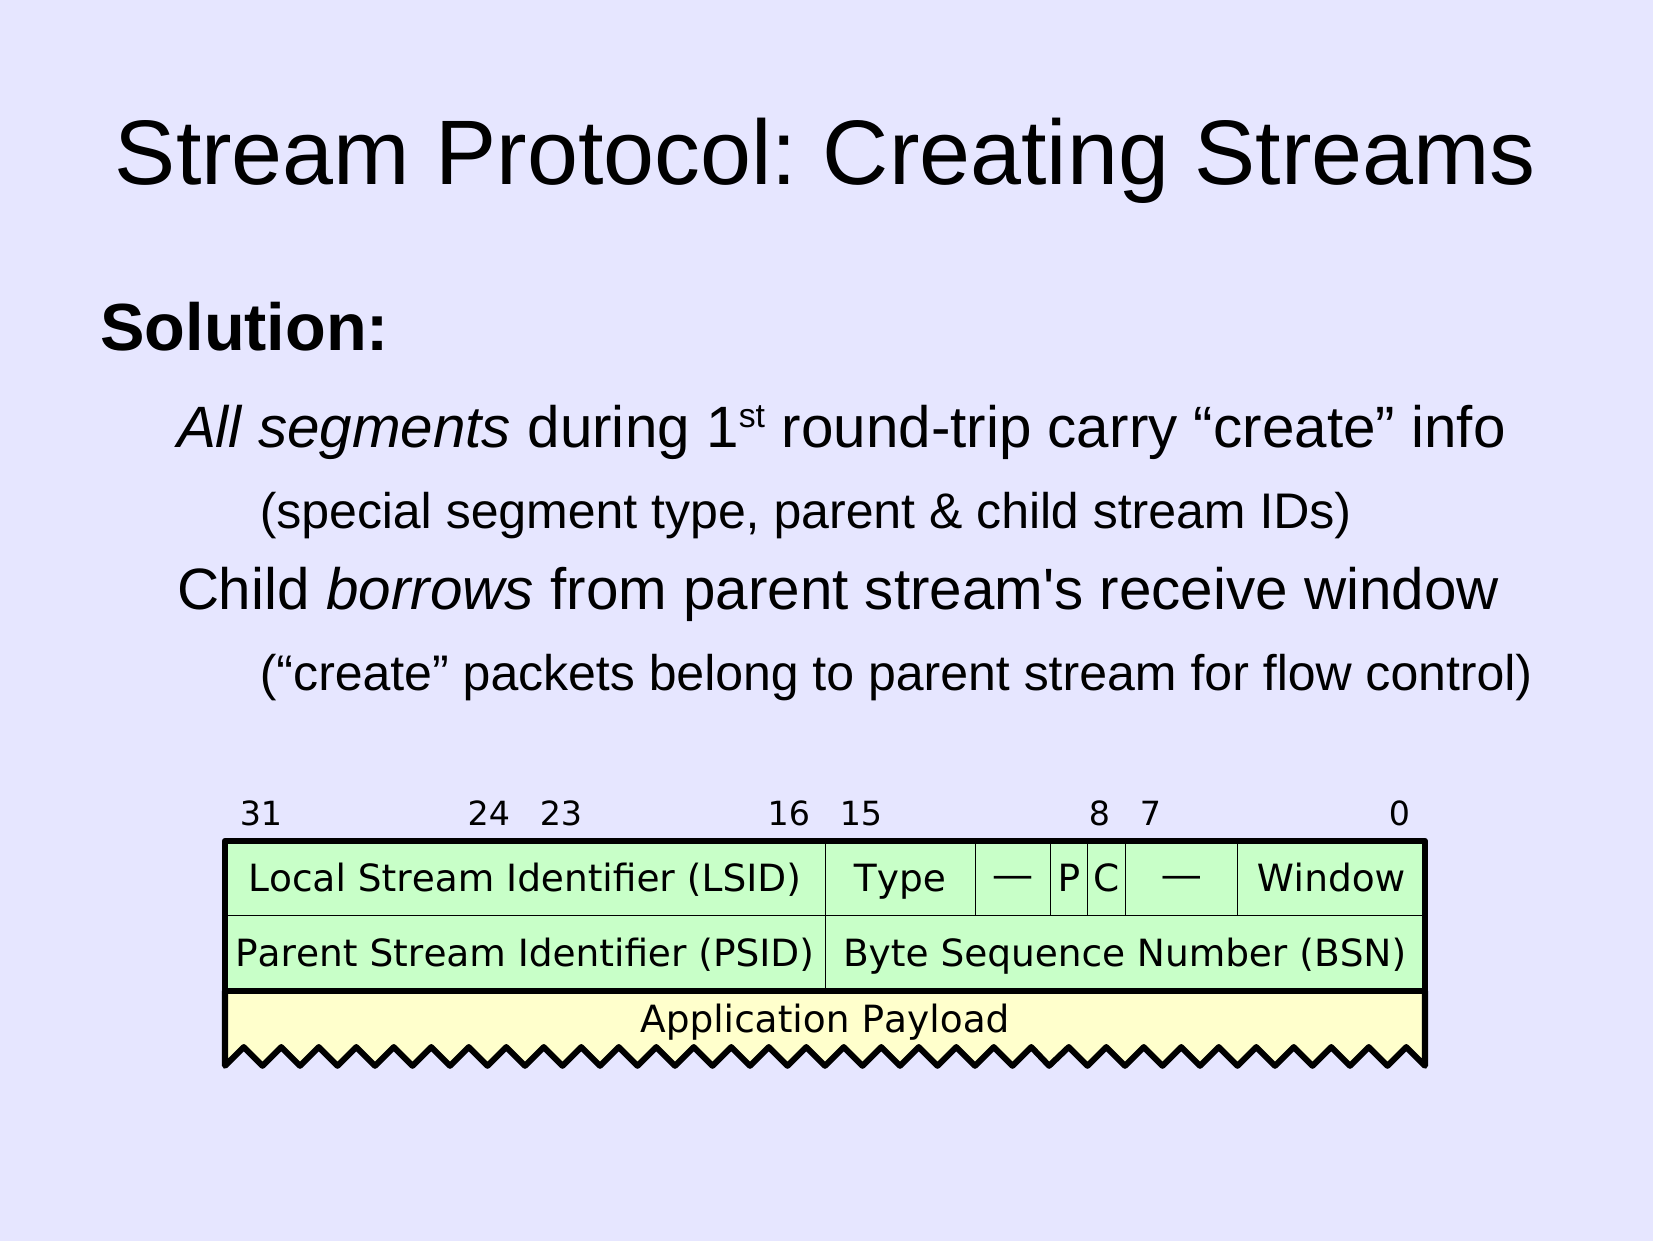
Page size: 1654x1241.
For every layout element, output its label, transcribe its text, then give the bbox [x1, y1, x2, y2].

text_box 23 [526, 787, 638, 840]
text_box 24 [412, 787, 526, 840]
text_box 7 [1126, 787, 1238, 840]
text_box 15 [826, 787, 938, 840]
text_box [395, 1049, 430, 1066]
text_box [358, 1049, 392, 1066]
text_box 31 [225, 787, 338, 840]
list Solution: All segments during 1st round-trip carry “create” info (special segment type, parent & child stream IDs) Child borrows from parent stream's receive window (“create” packets belong to parent stream for flow control) [82, 290, 1571, 1095]
text_box — [975, 840, 1051, 916]
text_box [320, 1049, 355, 1066]
text_box [508, 1049, 542, 1066]
text_box [583, 1049, 617, 1066]
text_box [958, 1049, 992, 1066]
text_box C [1088, 840, 1125, 916]
text_box [1183, 1049, 1217, 1066]
text_box [995, 1049, 1030, 1066]
text_box [545, 1049, 580, 1066]
text_box [883, 1049, 917, 1066]
text_box [1070, 1049, 1105, 1066]
text_box 0 [1312, 787, 1426, 840]
text_box [225, 991, 317, 1066]
title Stream Protocol: Creating Streams [82, 56, 1571, 250]
text_box [620, 1049, 655, 1066]
text_box [1033, 1049, 1067, 1066]
text_box P [1051, 840, 1088, 916]
text_box Byte Sequence Number (BSN) [825, 916, 1426, 991]
text_box — [1125, 840, 1238, 916]
text_box [920, 1049, 955, 1066]
text_box Local Stream Identifier (LSID) [225, 840, 826, 916]
text_box [1220, 1049, 1255, 1066]
text_box [770, 1049, 805, 1066]
text_box [1258, 1049, 1292, 1066]
text_box [733, 1049, 767, 1066]
text_box 16 [712, 787, 826, 840]
text_box [1108, 1049, 1142, 1066]
text_box [1333, 991, 1426, 1066]
text_box Window [1238, 840, 1426, 916]
text_box [658, 1049, 692, 1066]
text_box [845, 1049, 880, 1066]
text_box Application Payload [300, 991, 1351, 1049]
text_box [433, 1049, 467, 1066]
text_box [1295, 1049, 1330, 1066]
text_box [695, 1049, 730, 1066]
text_box [470, 1049, 505, 1066]
text_box [1145, 1049, 1180, 1066]
text_box Type [826, 840, 975, 916]
text_box [808, 1049, 842, 1066]
text_box Parent Stream Identifier (PSID) [225, 916, 825, 991]
text_box 8 [1012, 787, 1126, 840]
